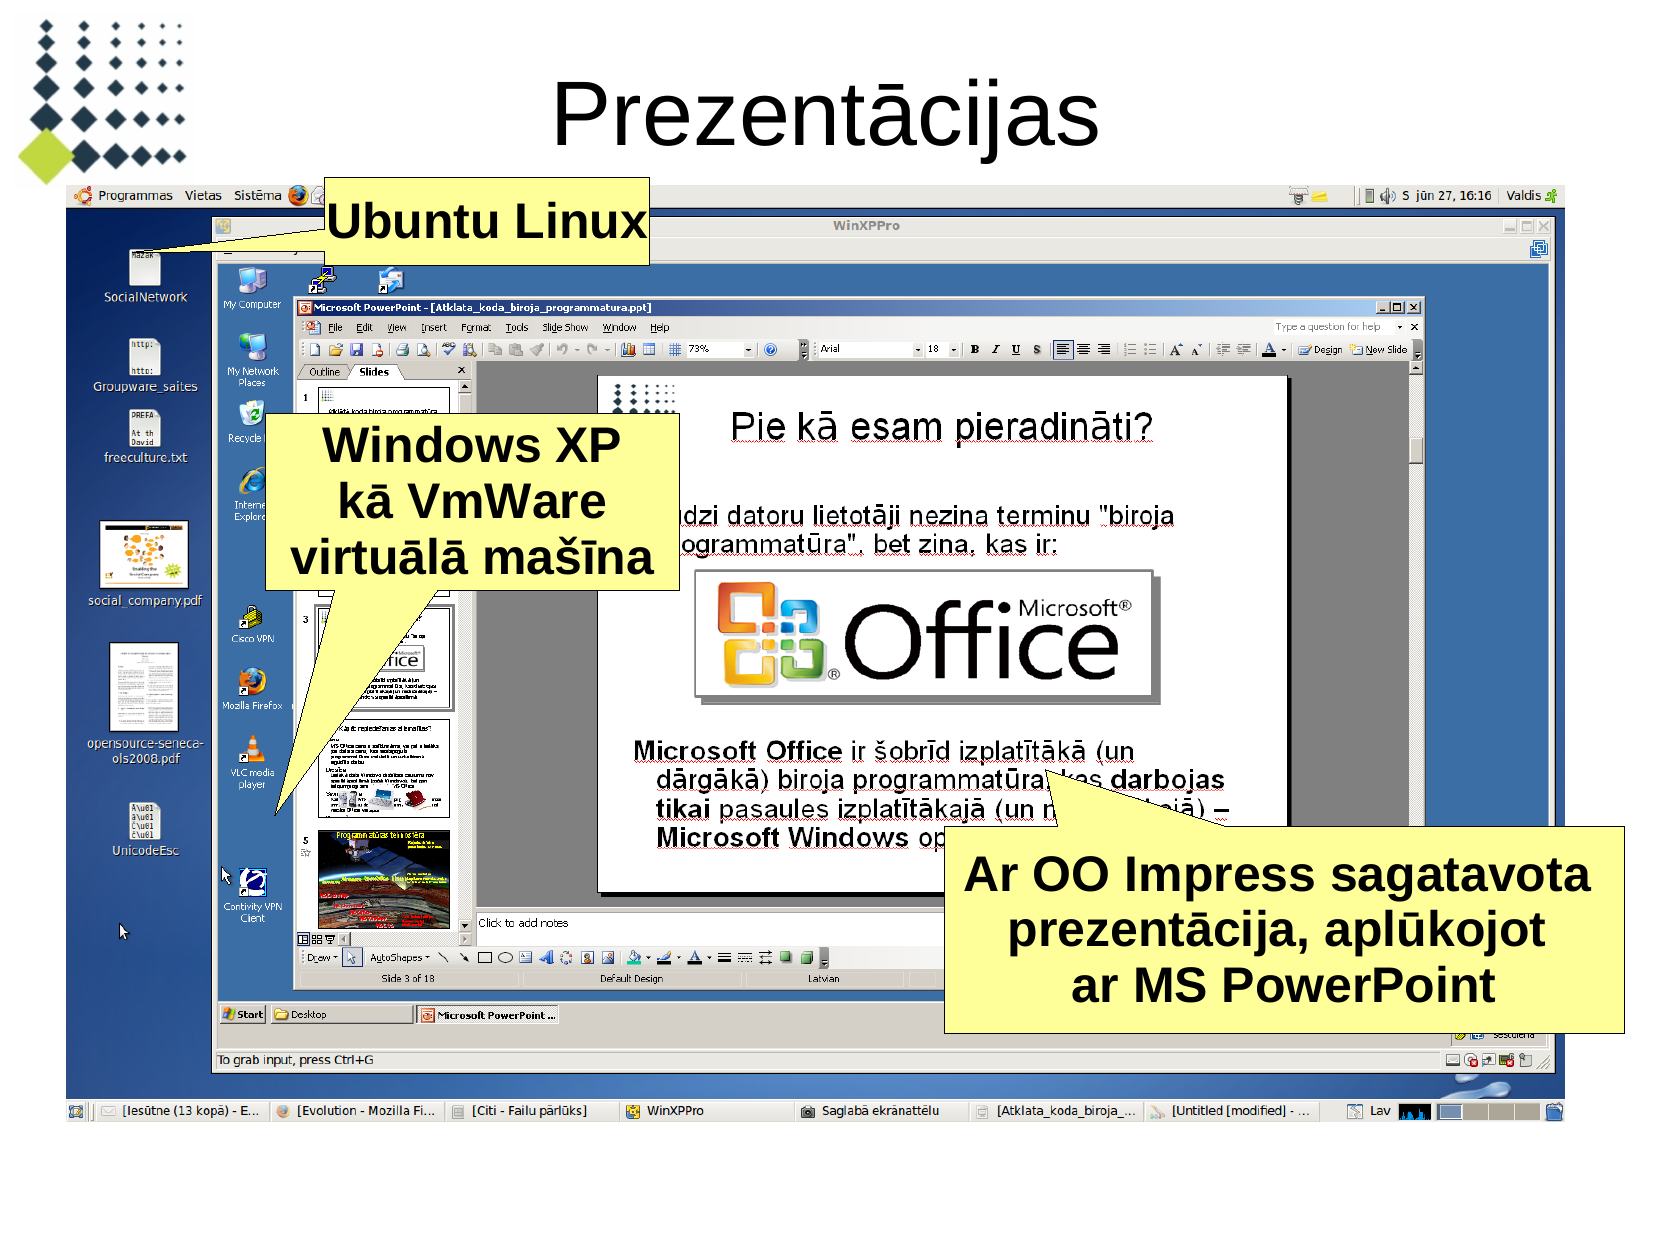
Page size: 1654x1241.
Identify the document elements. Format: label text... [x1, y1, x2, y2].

picture [12, 12, 1565, 1123]
text_box Windows XP kā VmWare virtuālā mašīna [265, 413, 680, 816]
text_box Ubuntu Linux [132, 177, 650, 266]
title Prezentācijas [82, 56, 1571, 178]
text_box Ar OO Impress sagatavota prezentācija, aplūkojot ar MS PowerPoint [944, 769, 1625, 1034]
